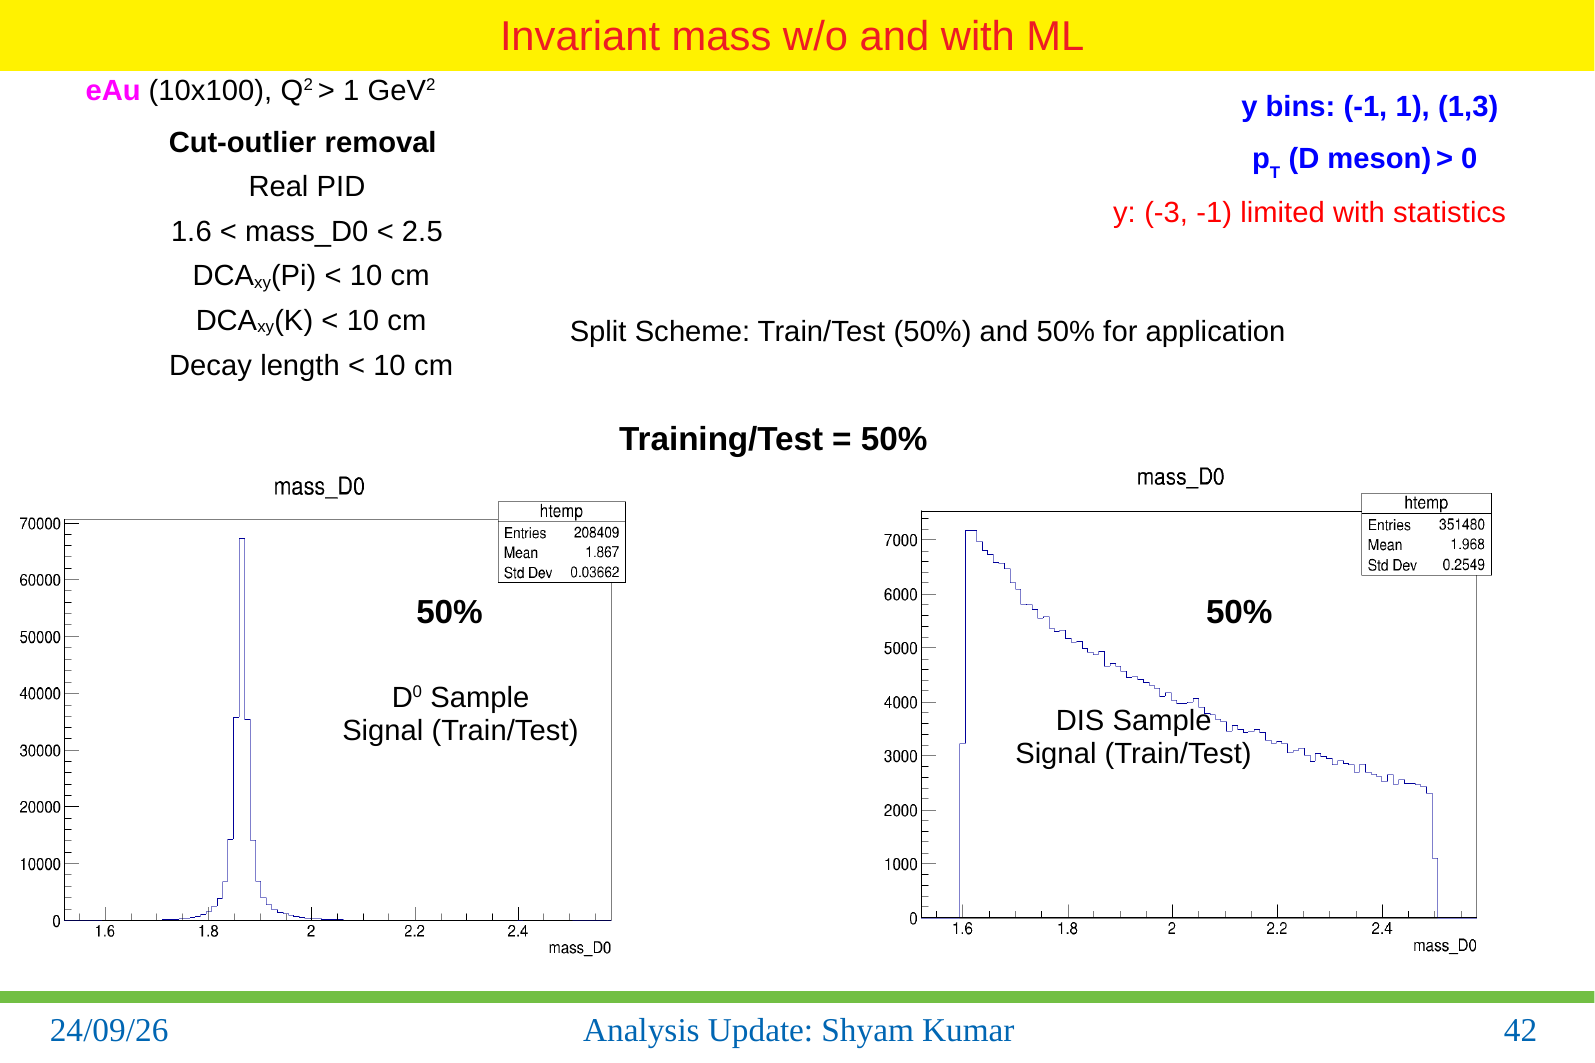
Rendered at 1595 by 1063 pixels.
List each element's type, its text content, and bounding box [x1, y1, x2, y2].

text_box Training/Test = 50% [437, 413, 1111, 466]
text_box Split Scheme: Train/Test (50%) and 50% for application [555, 307, 1347, 355]
text_box 50% [1191, 585, 1288, 638]
picture [856, 460, 1504, 969]
text_box y: (-3, -1) limited with statistics [1098, 188, 1595, 272]
text_box y bins: (-1, 1), (1,3) pT (D meson) > 0 [1110, 82, 1595, 188]
text_box 50% [401, 585, 498, 638]
text_box Cut-outlier removal Real PID 1.6 < mass_D0 < 2.5 DCAxy(Pi) < 10 cm DCAxy(K) < 10 cm Decay length < 10 cm [5, 118, 609, 402]
text_box DIS Sample Signal (Train/Test) [956, 696, 1312, 796]
picture [0, 469, 638, 971]
text_box D0 Sample Signal (Train/Test) [283, 673, 638, 773]
title Invariant mass w/o and with ML [0, 0, 1595, 71]
text_box eAu (10x100), Q2 > 1 GeV2 [70, 66, 567, 130]
